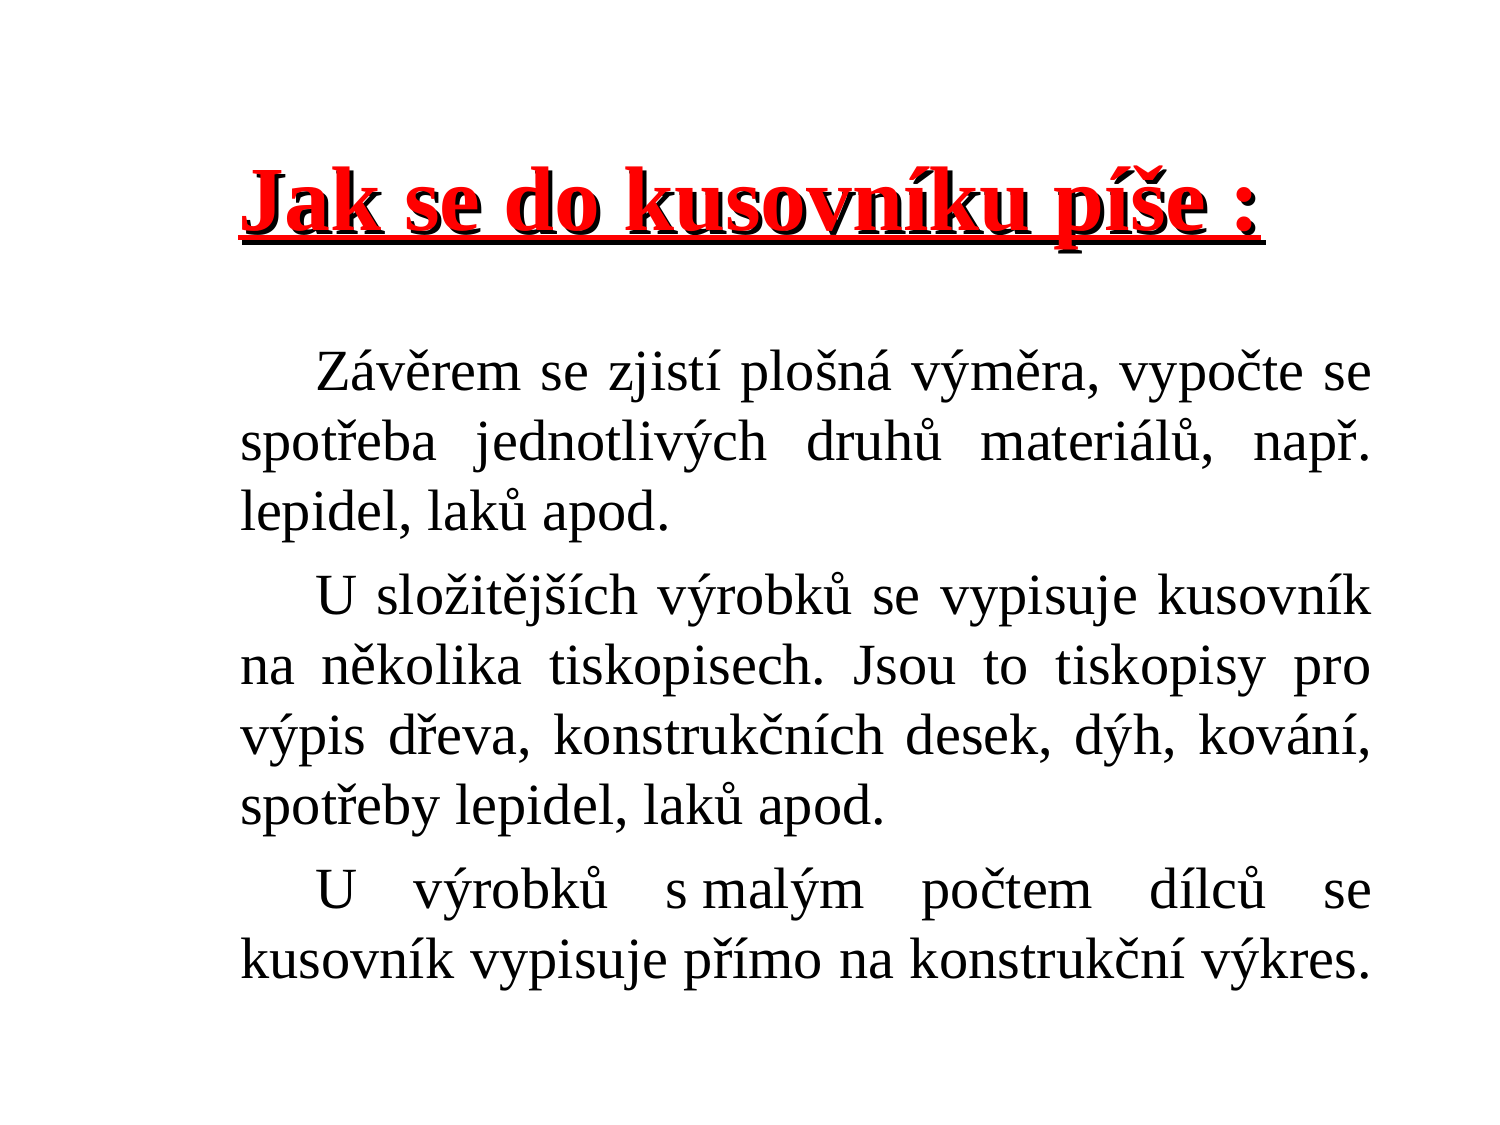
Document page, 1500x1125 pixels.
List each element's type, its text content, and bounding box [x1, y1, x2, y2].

list Závěrem se zjistí plošná výměra, vypočte se spotřeba jednotlivých druhů materiálů, např. lepidel, laků apod. U složitějších výrobků se vypisuje kusovník na několika tiskopisech. Jsou to tiskopisy pro výpis dřeva, konstrukčních desek, dýh, kování, spotřeby lepidel, laků apod. U výrobků s malým počtem dílců se kusovník vypisuje přímo na konstrukční výkres. [112, 324, 1388, 1000]
title Jak se do kusovníku píše : [112, 99, 1388, 288]
